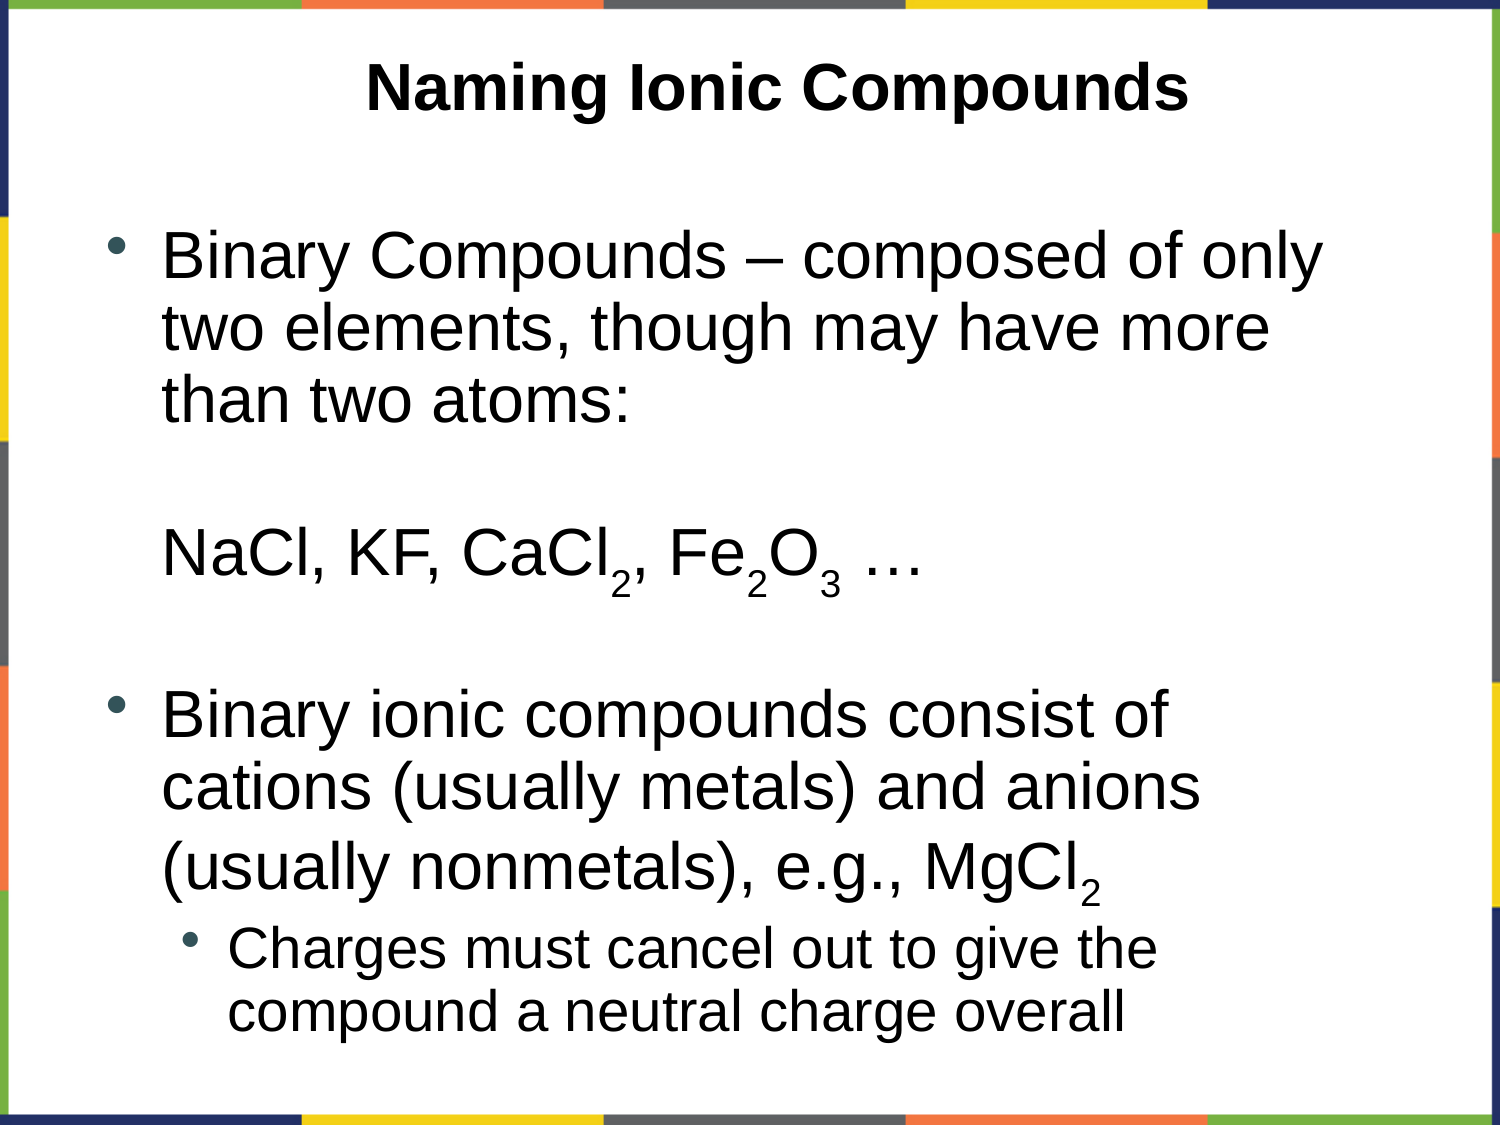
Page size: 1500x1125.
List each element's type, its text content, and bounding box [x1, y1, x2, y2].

picture [0, 0, 1500, 1125]
list Naming Ionic Compounds Binary Compounds – composed of only two elements, though may have more than two atoms: NaCl, KF, CaCl2, Fe2O3 … Binary ionic compounds consist of cations (usually metals) and anions (usually nonmetals), e.g., MgCl2 Charges must cancel out to give the compound a neutral charge overall [90, 45, 1411, 1036]
